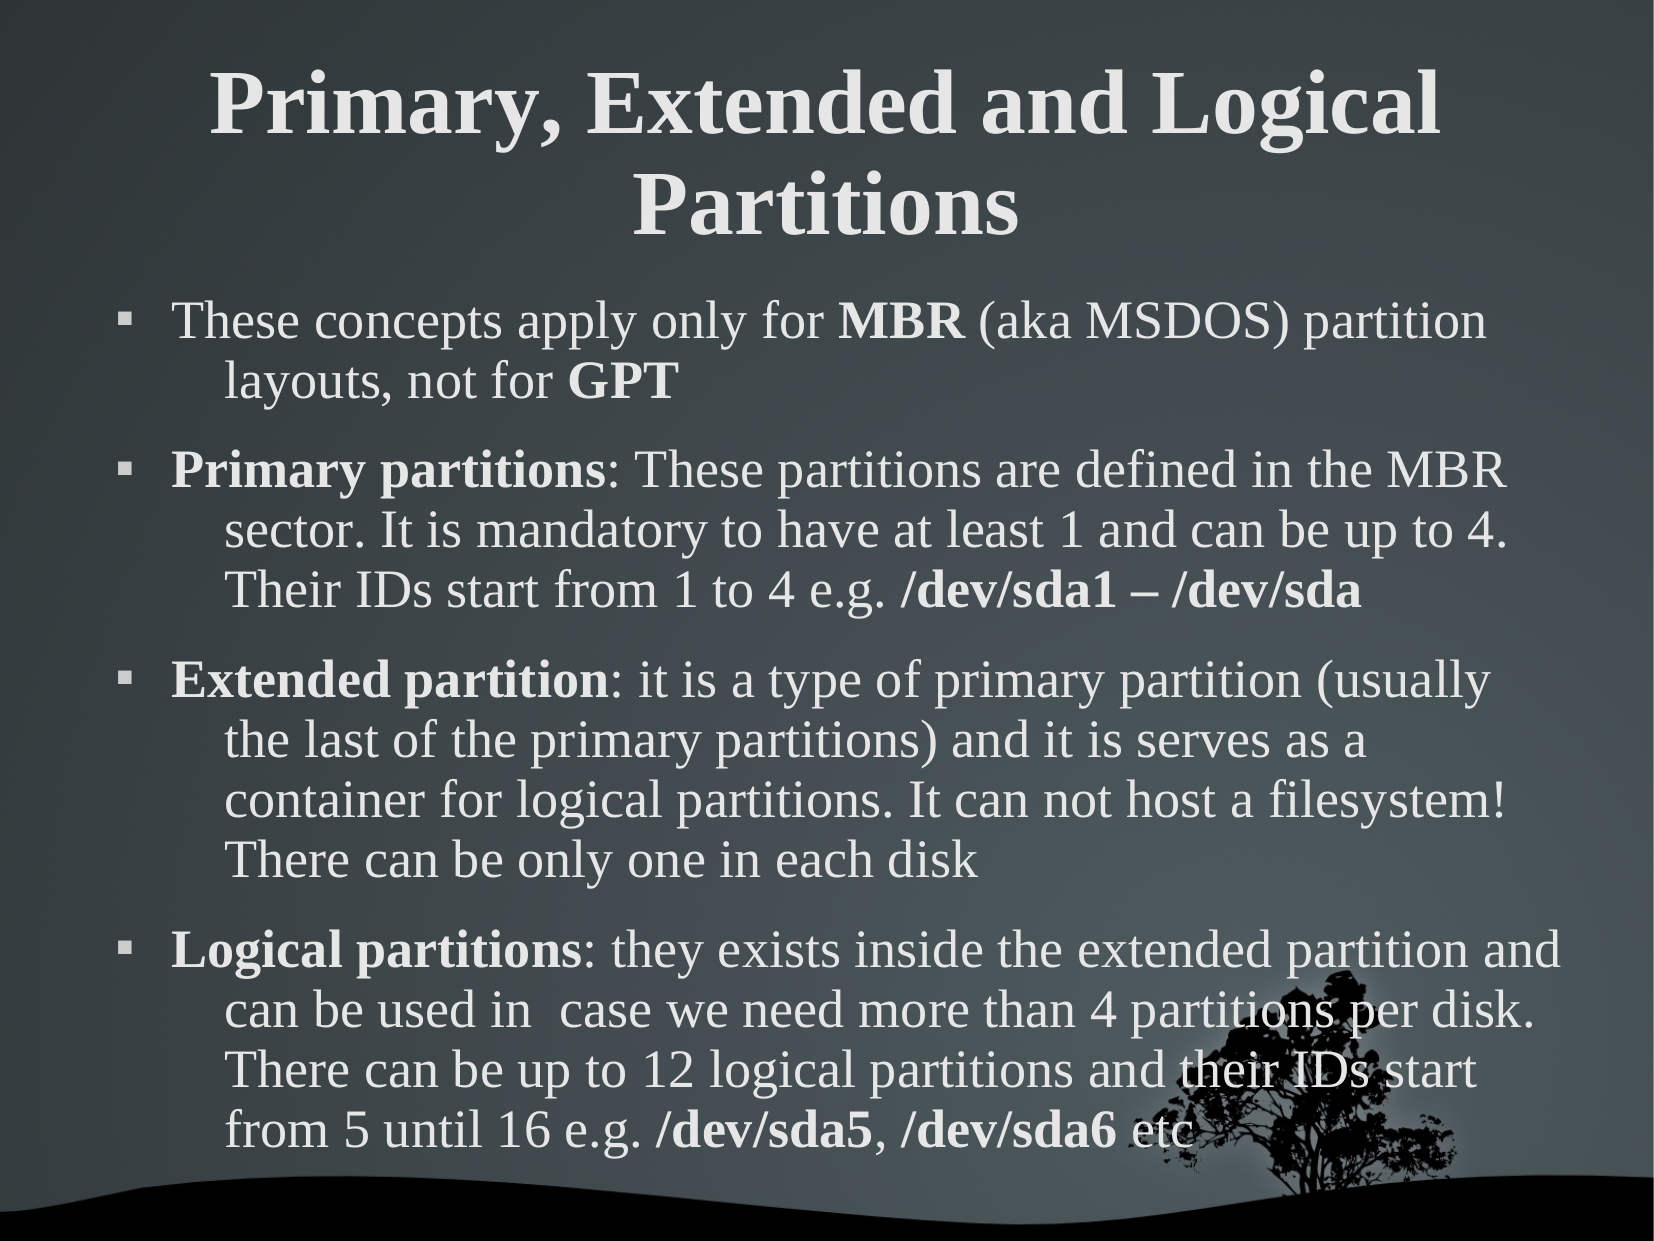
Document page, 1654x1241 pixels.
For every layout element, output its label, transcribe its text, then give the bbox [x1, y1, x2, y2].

list These concepts apply only for MBR (aka MSDOS) partition layouts, not for GPT Primary partitions: These partitions are defined in the MBR sector. It is mandatory to have at least 1 and can be up to 4. Their IDs start from 1 to 4 e.g. /dev/sda1 – /dev/sda Extended partition: it is a type of primary partition (usually the last of the primary partitions) and it is serves as a container for logical partitions. It can not host a filesystem! There can be only one in each disk Logical partitions: they exists inside the extended partition and can be used in case we need more than 4 partitions per disk. There can be up to 12 logical partitions and their IDs start from 5 until 16 e.g. /dev/sda5, /dev/sda6 etc [82, 290, 1571, 1241]
picture [0, 0, 1654, 1241]
title Primary, Extended and Logical Partitions [82, 33, 1571, 273]
